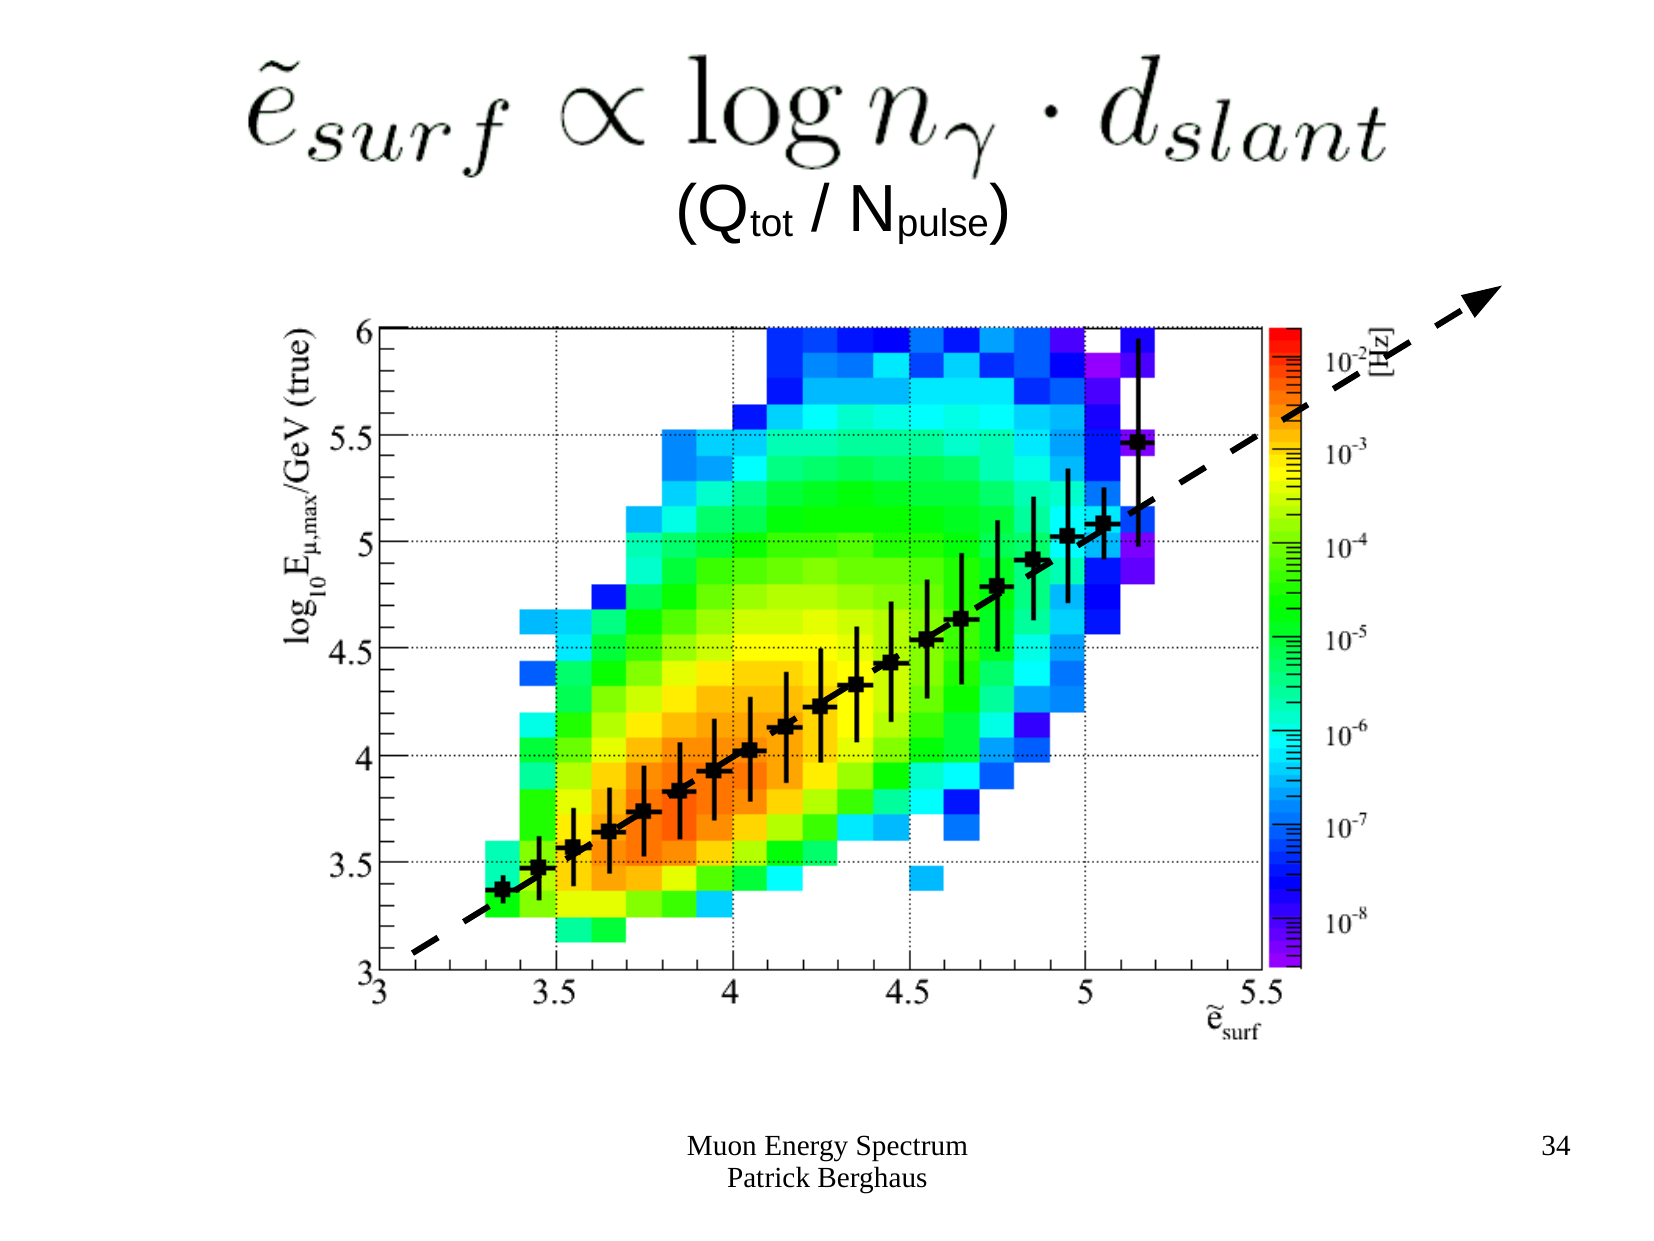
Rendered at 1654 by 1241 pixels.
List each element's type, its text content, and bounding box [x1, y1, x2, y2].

text_box (Qtot / Npulse) [661, 163, 1026, 298]
picture [225, 47, 1446, 188]
picture [257, 289, 1407, 1071]
